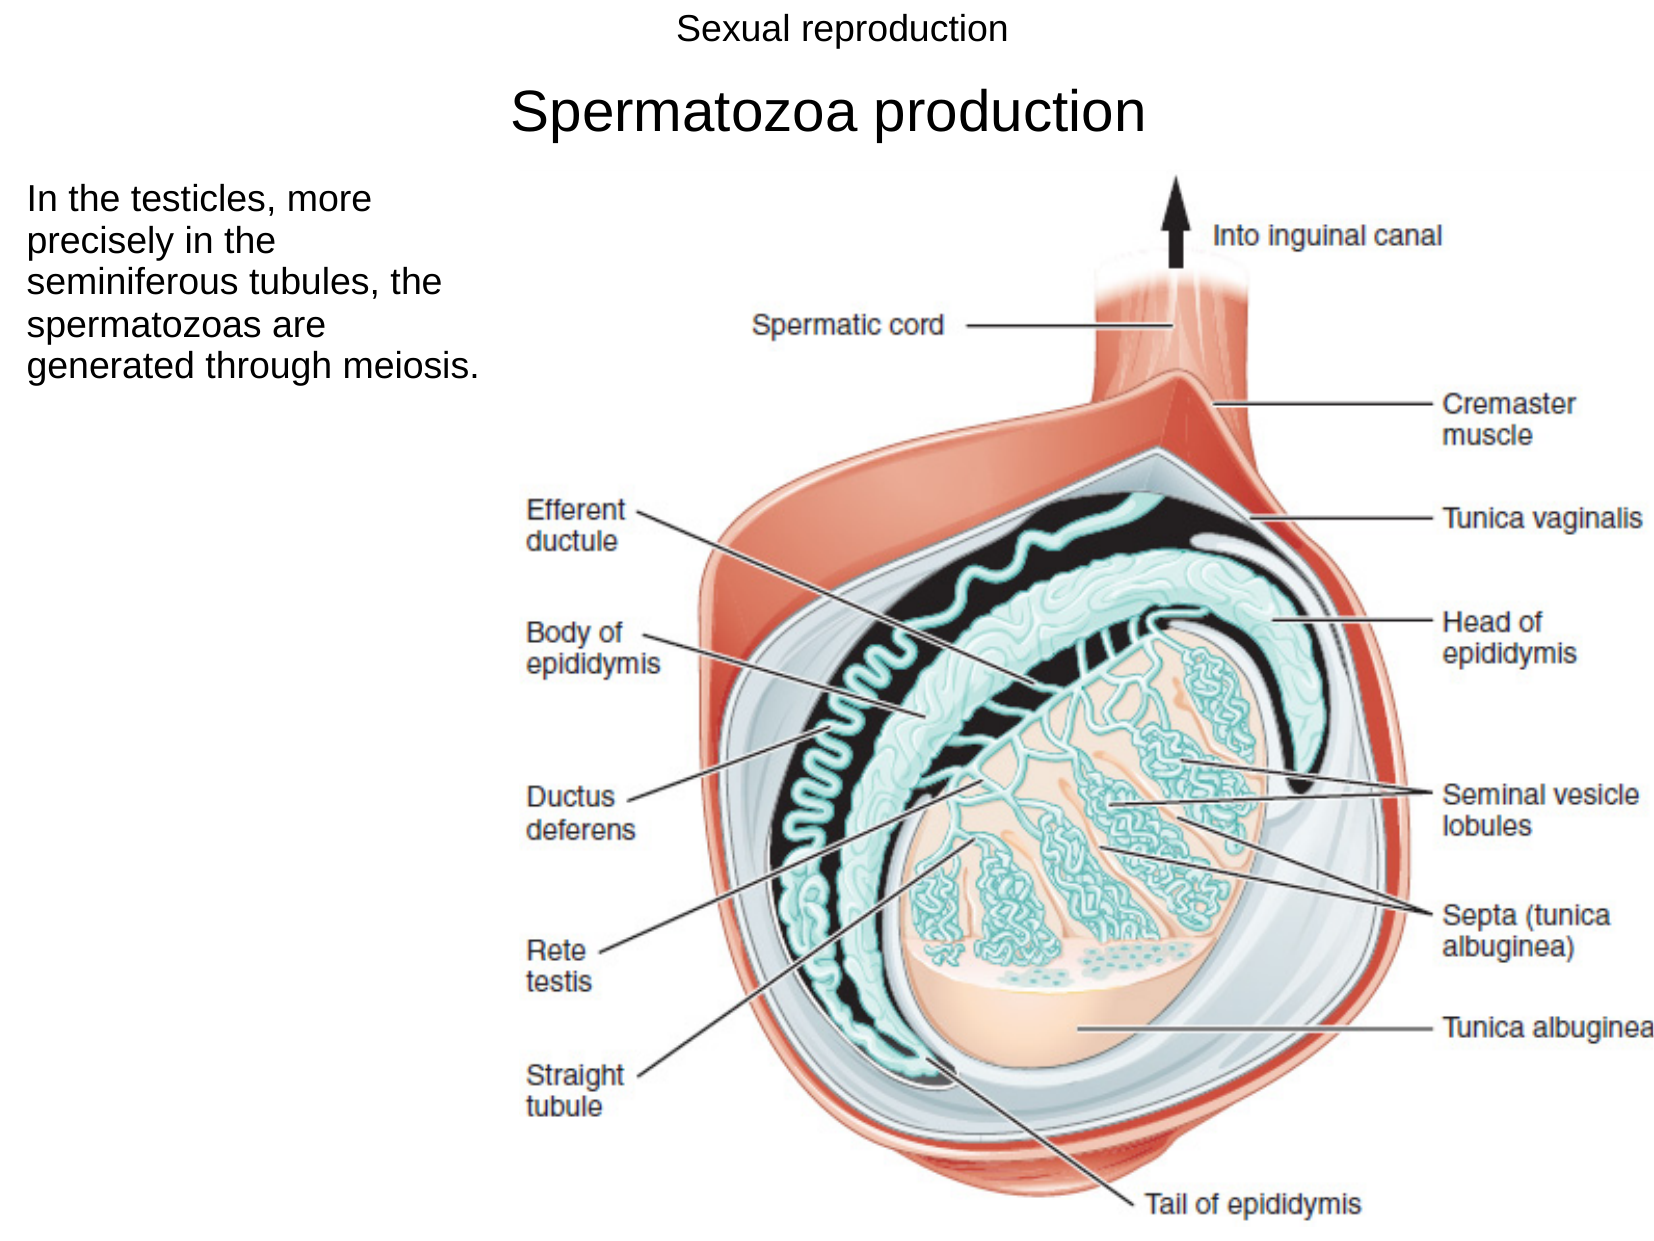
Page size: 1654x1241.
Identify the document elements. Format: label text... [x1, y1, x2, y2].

text_box Sexual reproduction [661, 0, 1052, 60]
text_box In the testicles, more precisely in the seminiferous tubules, the spermatozoas are generated through meiosis. [11, 169, 497, 395]
picture [519, 169, 1654, 1227]
text_box Spermatozoa production [496, 70, 1536, 170]
